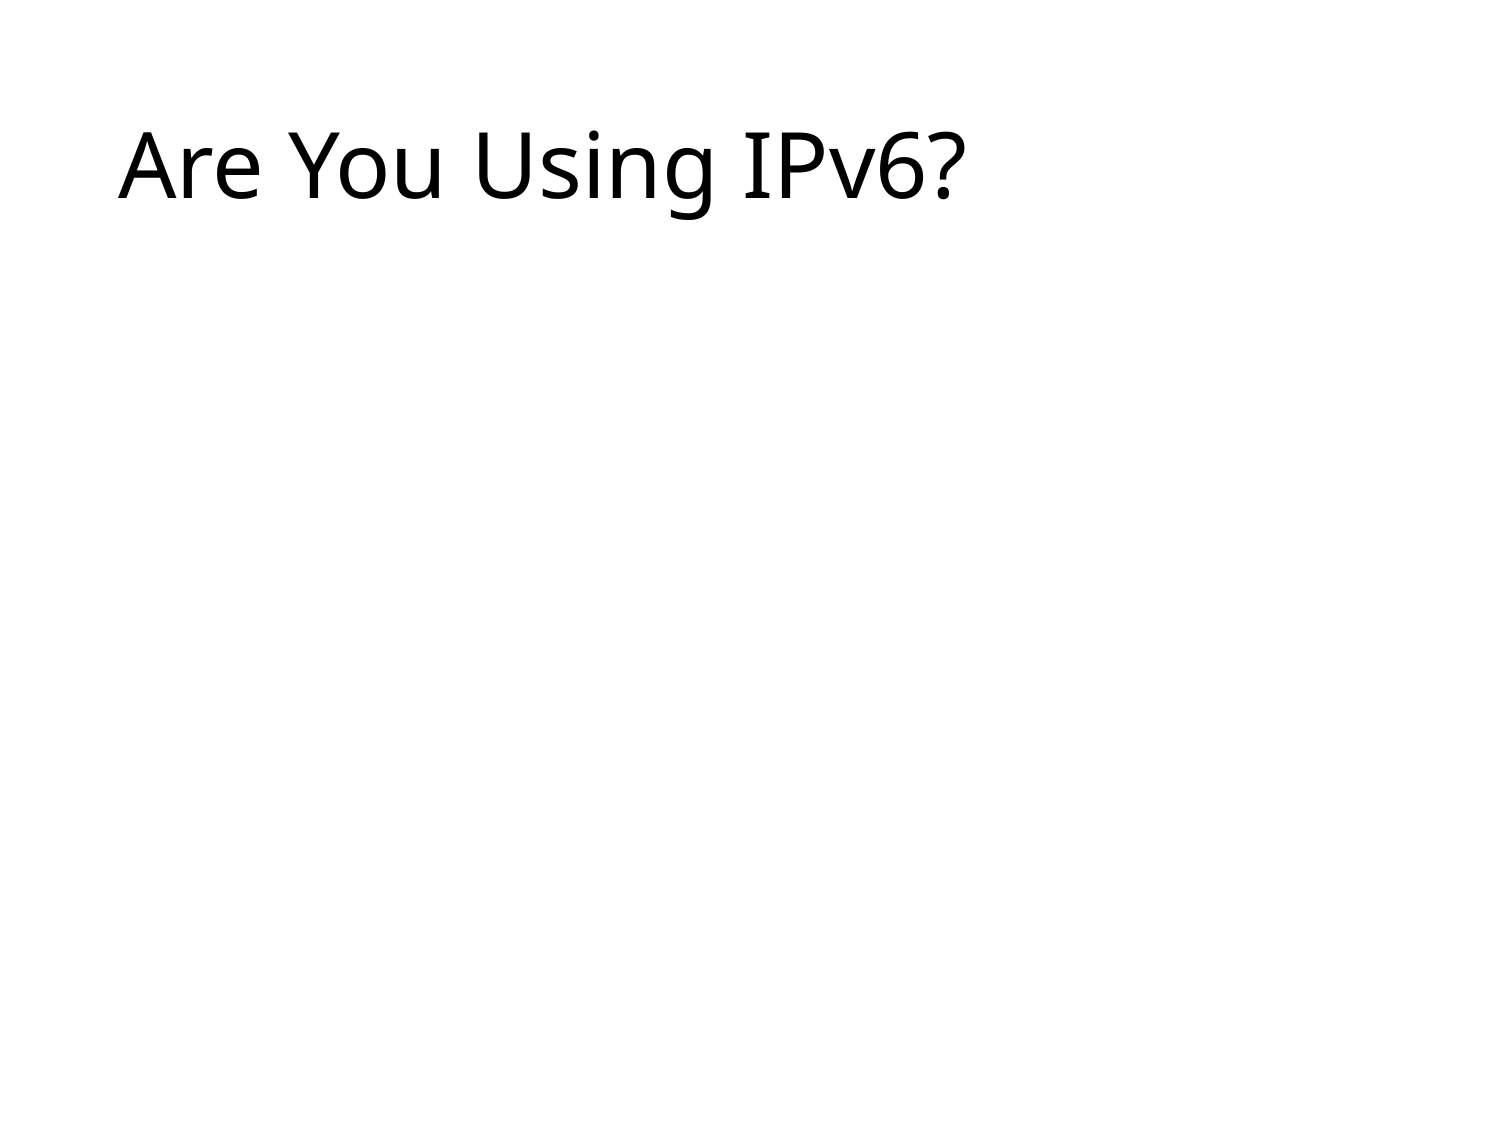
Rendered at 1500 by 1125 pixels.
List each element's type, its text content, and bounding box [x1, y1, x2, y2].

title Are You Using IPv6? [103, 59, 1397, 278]
